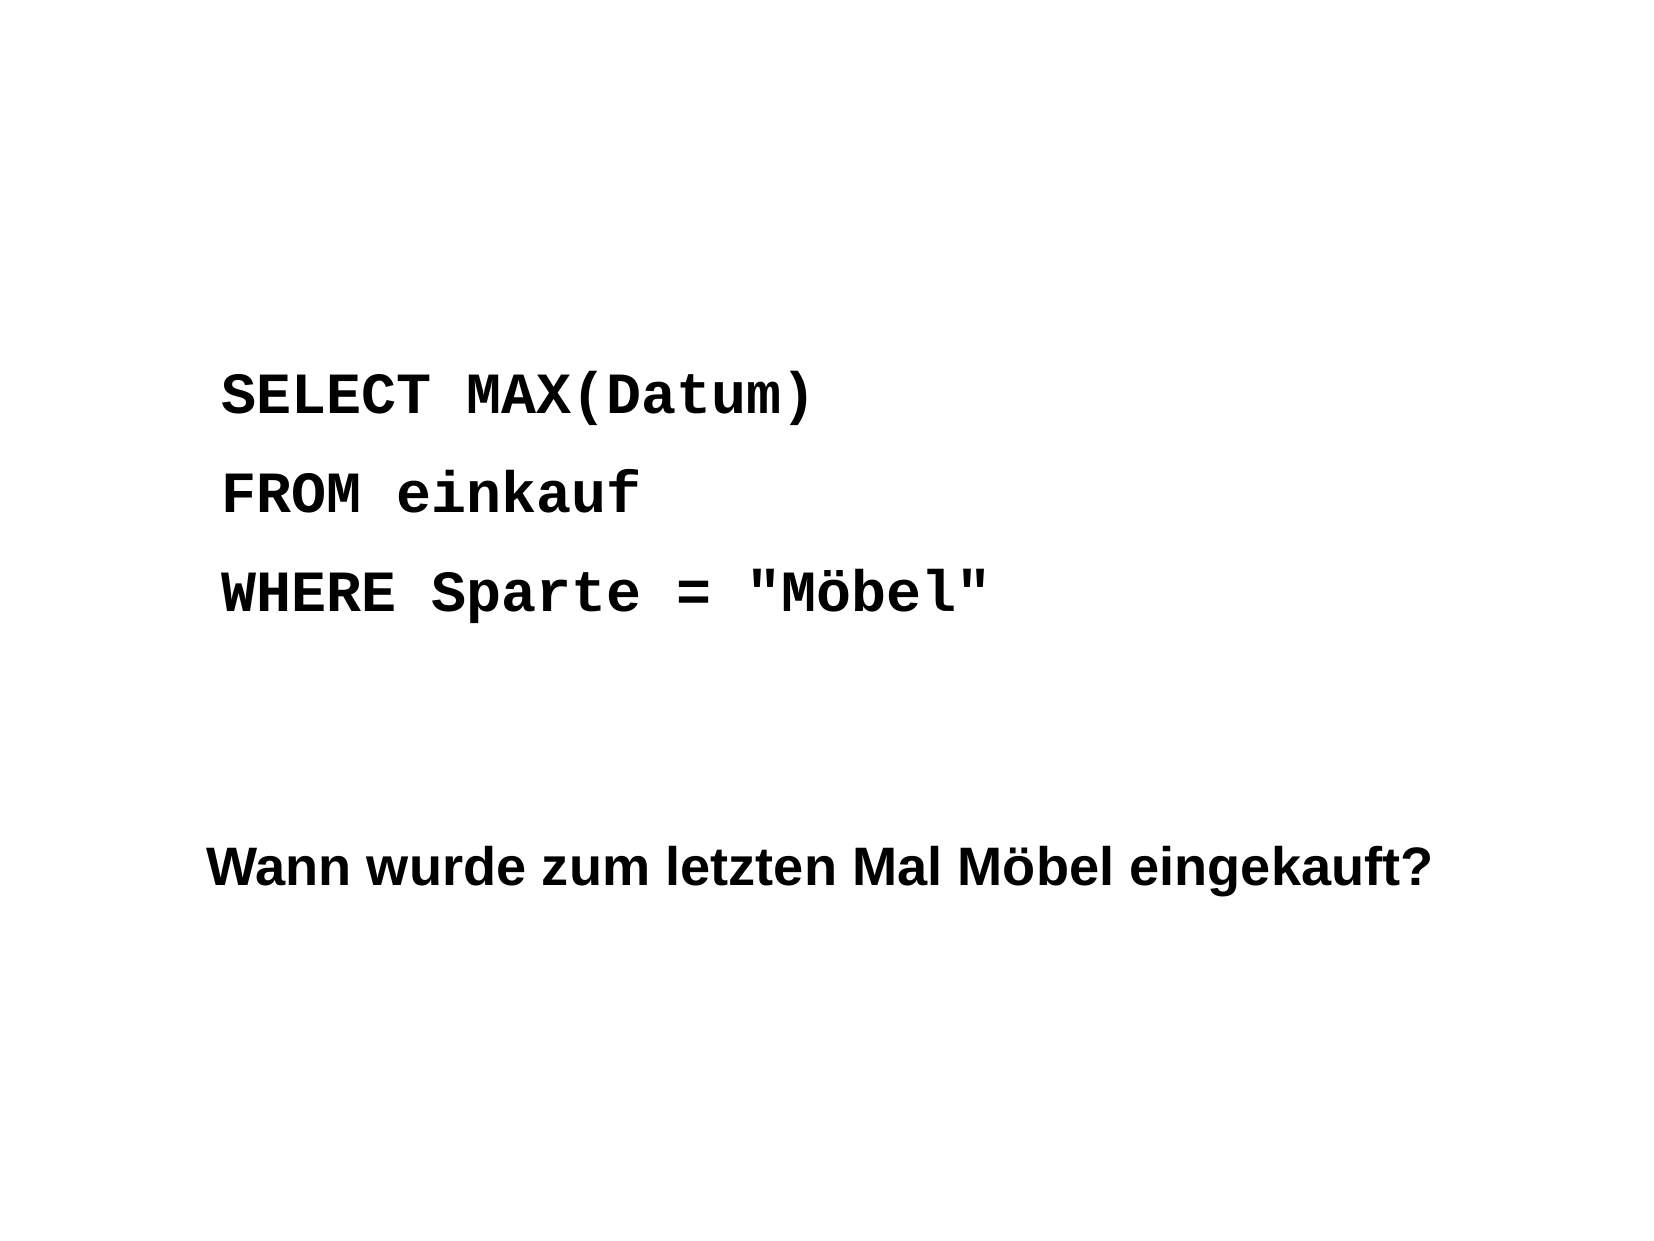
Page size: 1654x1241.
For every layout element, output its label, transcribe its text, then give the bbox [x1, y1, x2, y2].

text_box SELECT MAX(Datum) FROM einkauf WHERE Sparte = "Möbel" [206, 324, 1565, 606]
title Wann wurde zum letzten Mal Möbel eingekauft? [76, 787, 1566, 945]
